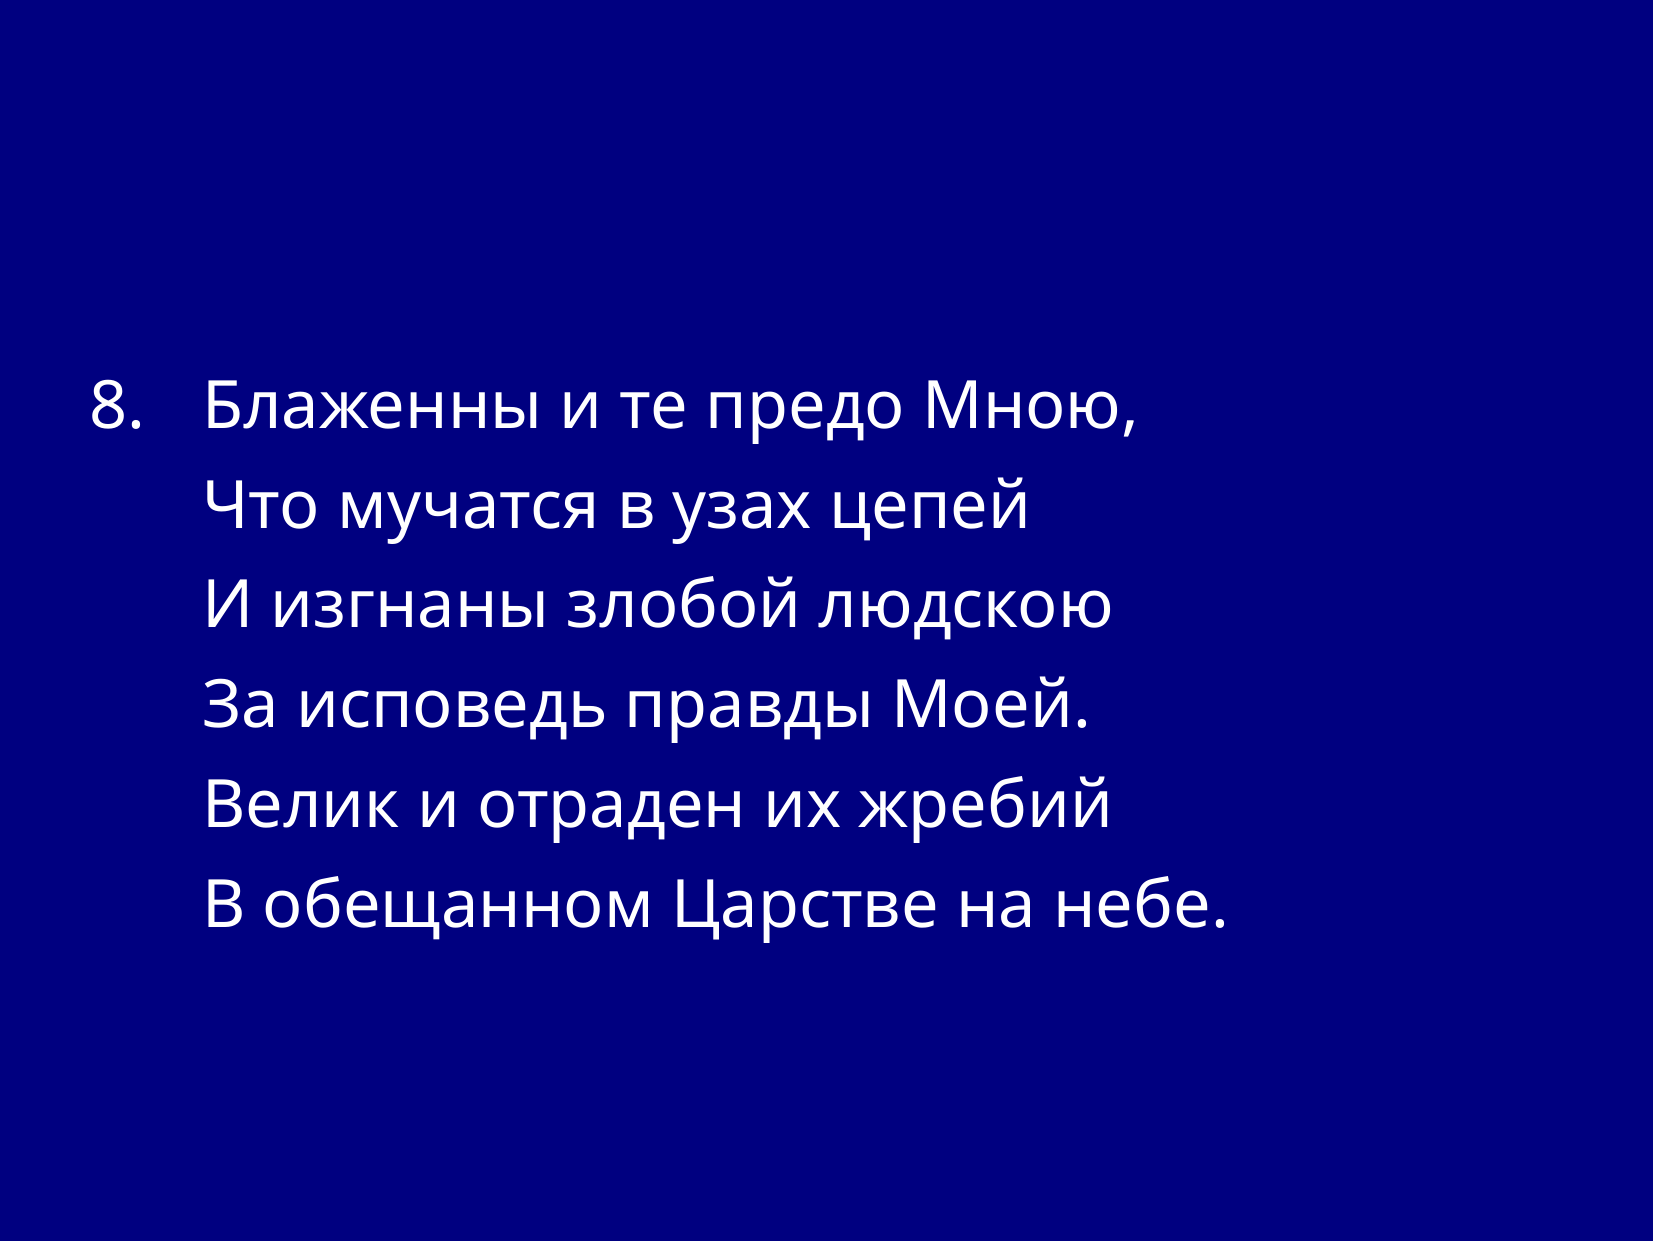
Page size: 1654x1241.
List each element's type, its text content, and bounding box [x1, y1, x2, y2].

text_box 8. Блаженны и те предо Мною, Что мучатся в узах цепей И изгнаны злобой людскою За исповедь правды Моей. Велик и отраден их жребий В обещанном Царстве на небе. [75, 150, 1576, 1163]
